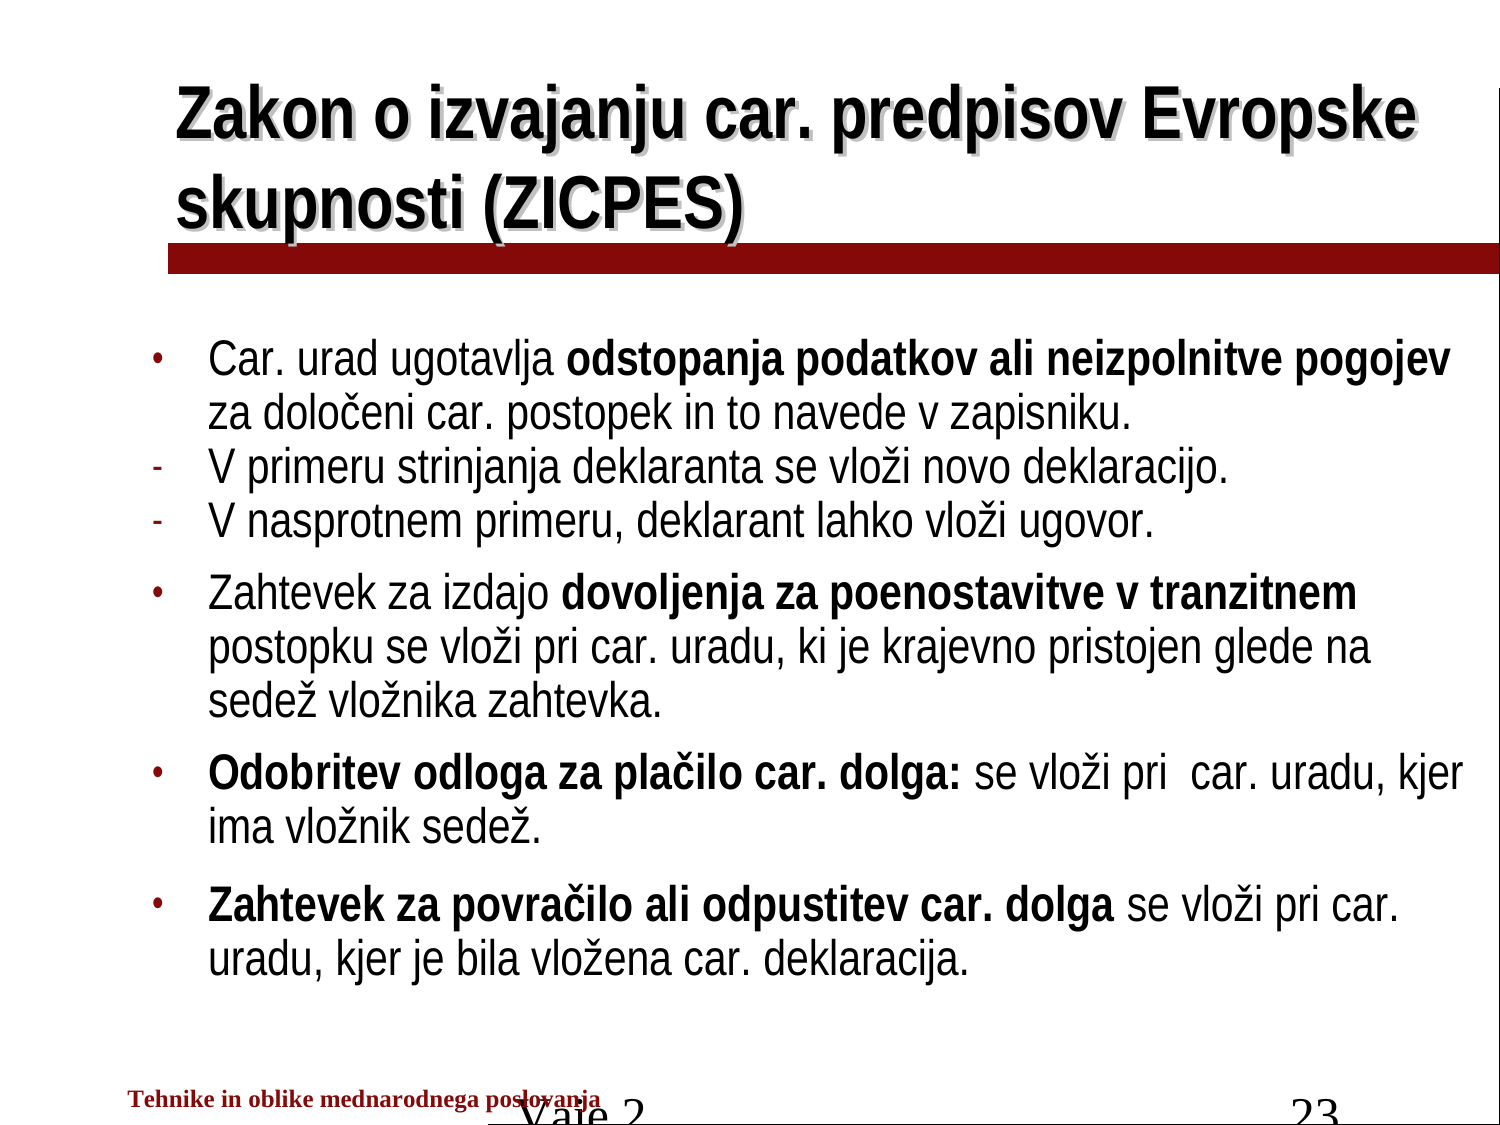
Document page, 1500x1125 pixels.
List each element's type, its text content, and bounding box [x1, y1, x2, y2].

title Zakon o izvajanju car. predpisov Evropske skupnosti (ZICPES) [160, 55, 1436, 251]
list Car. urad ugotavlja odstopanja podatkov ali neizpolnitve pogojev za določeni car. postopek in to navede v zapisniku. V primeru strinjanja deklaranta se vloži novo deklaracijo. V nasprotnem primeru, deklarant lahko vloži ugovor. Zahtevek za izdajo dovoljenja za poenostavitve v tranzitnem postopku se vloži pri car. uradu, ki je krajevno pristojen glede na sedež vložnika zahtevka. Odobritev odloga za plačilo car. dolga: se vloži pri car. uradu, kjer ima vložnik sedež. Zahtevek za povračilo ali odpustitev car. dolga se vloži pri car. uradu, kjer je bila vložena car. deklaracija. [137, 324, 1484, 1001]
